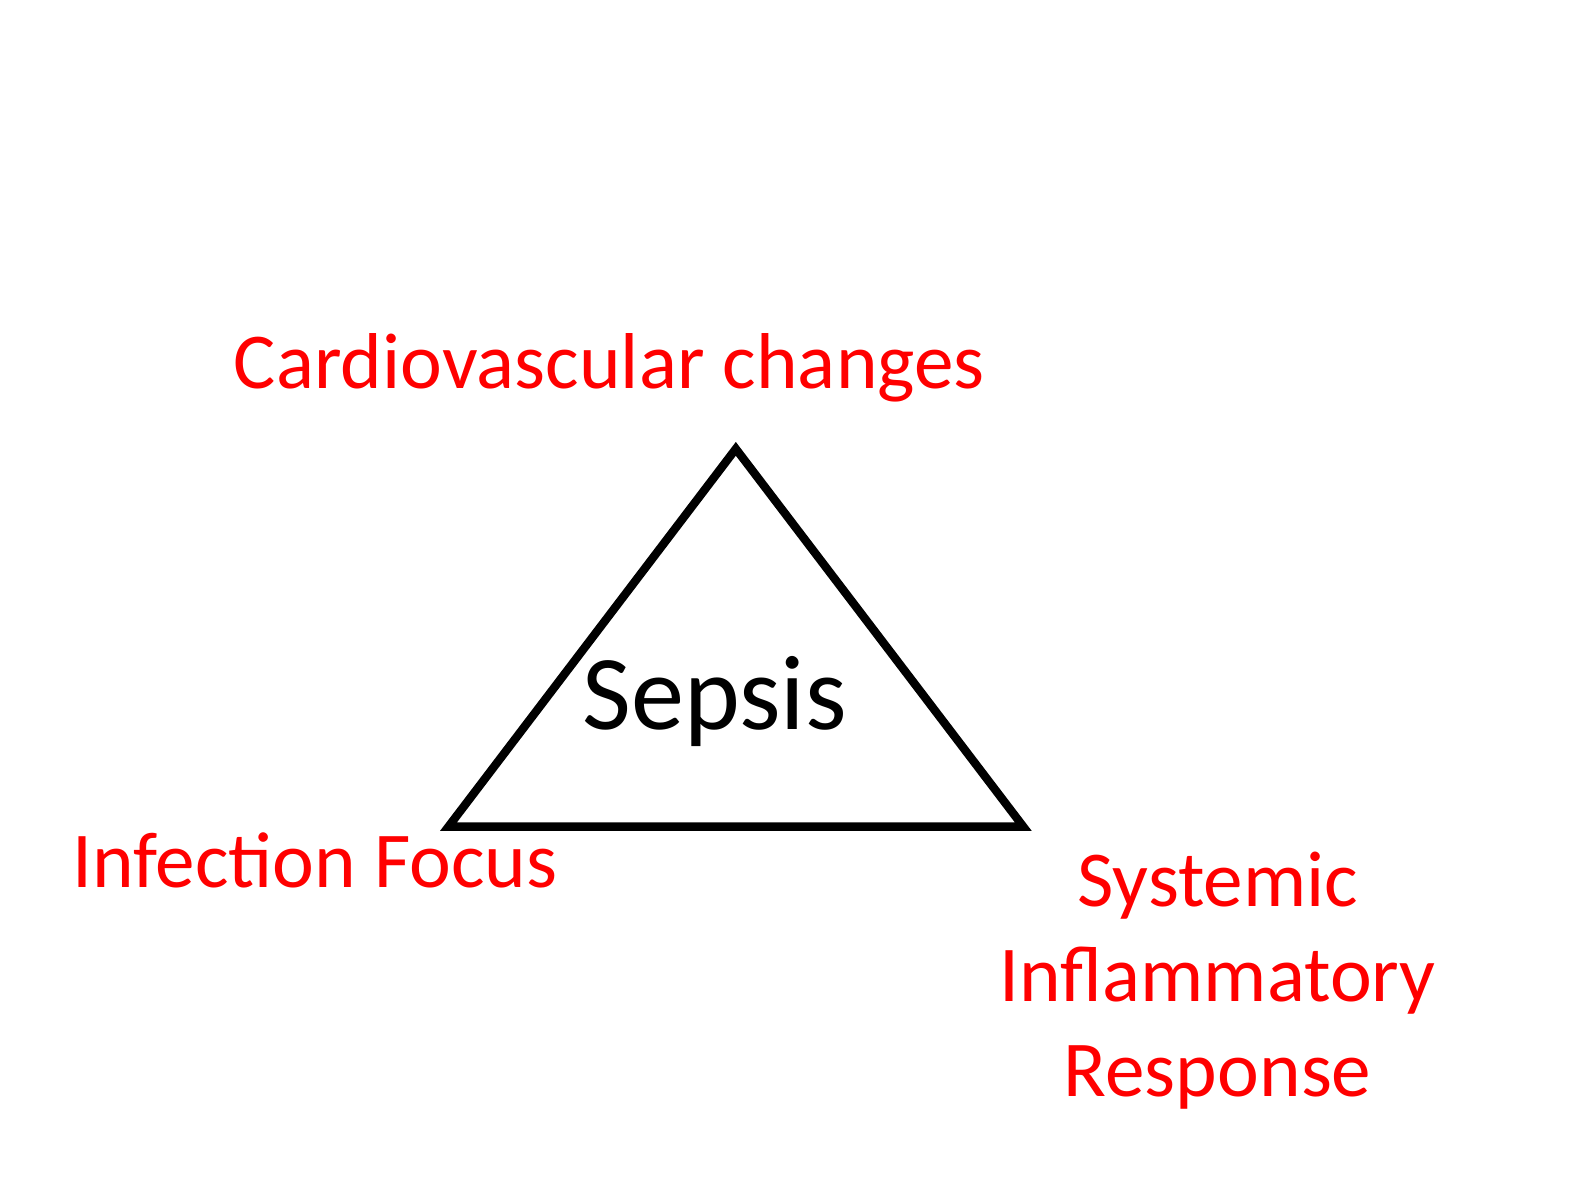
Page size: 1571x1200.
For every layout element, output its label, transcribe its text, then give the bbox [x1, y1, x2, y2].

text_box Infection Focus [50, 800, 581, 911]
text_box Sepsis [567, 616, 863, 759]
text_box Systemic Inflammatory Response [898, 819, 1538, 1120]
text_box Cardiovascular changes [218, 301, 1282, 413]
text_box [468, 448, 1018, 827]
